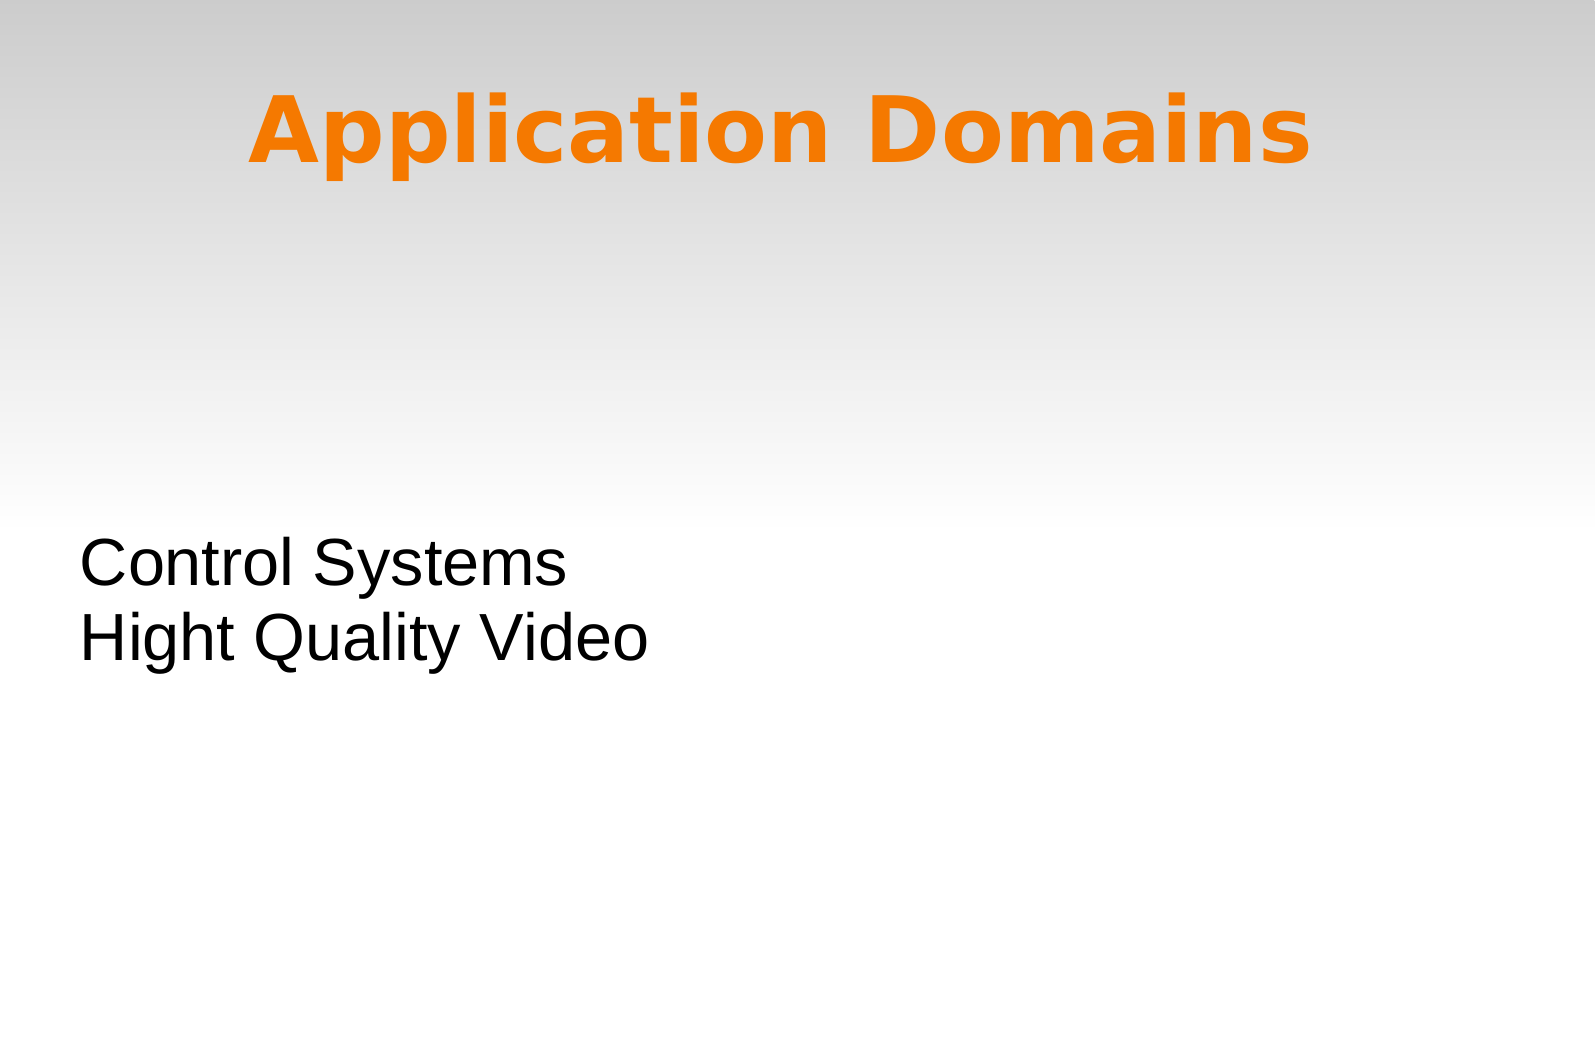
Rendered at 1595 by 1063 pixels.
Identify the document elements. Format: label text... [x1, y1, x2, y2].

title Application Domains [79, 49, 1515, 213]
subtitle Control Systems Hight Quality Video [79, 256, 1515, 943]
